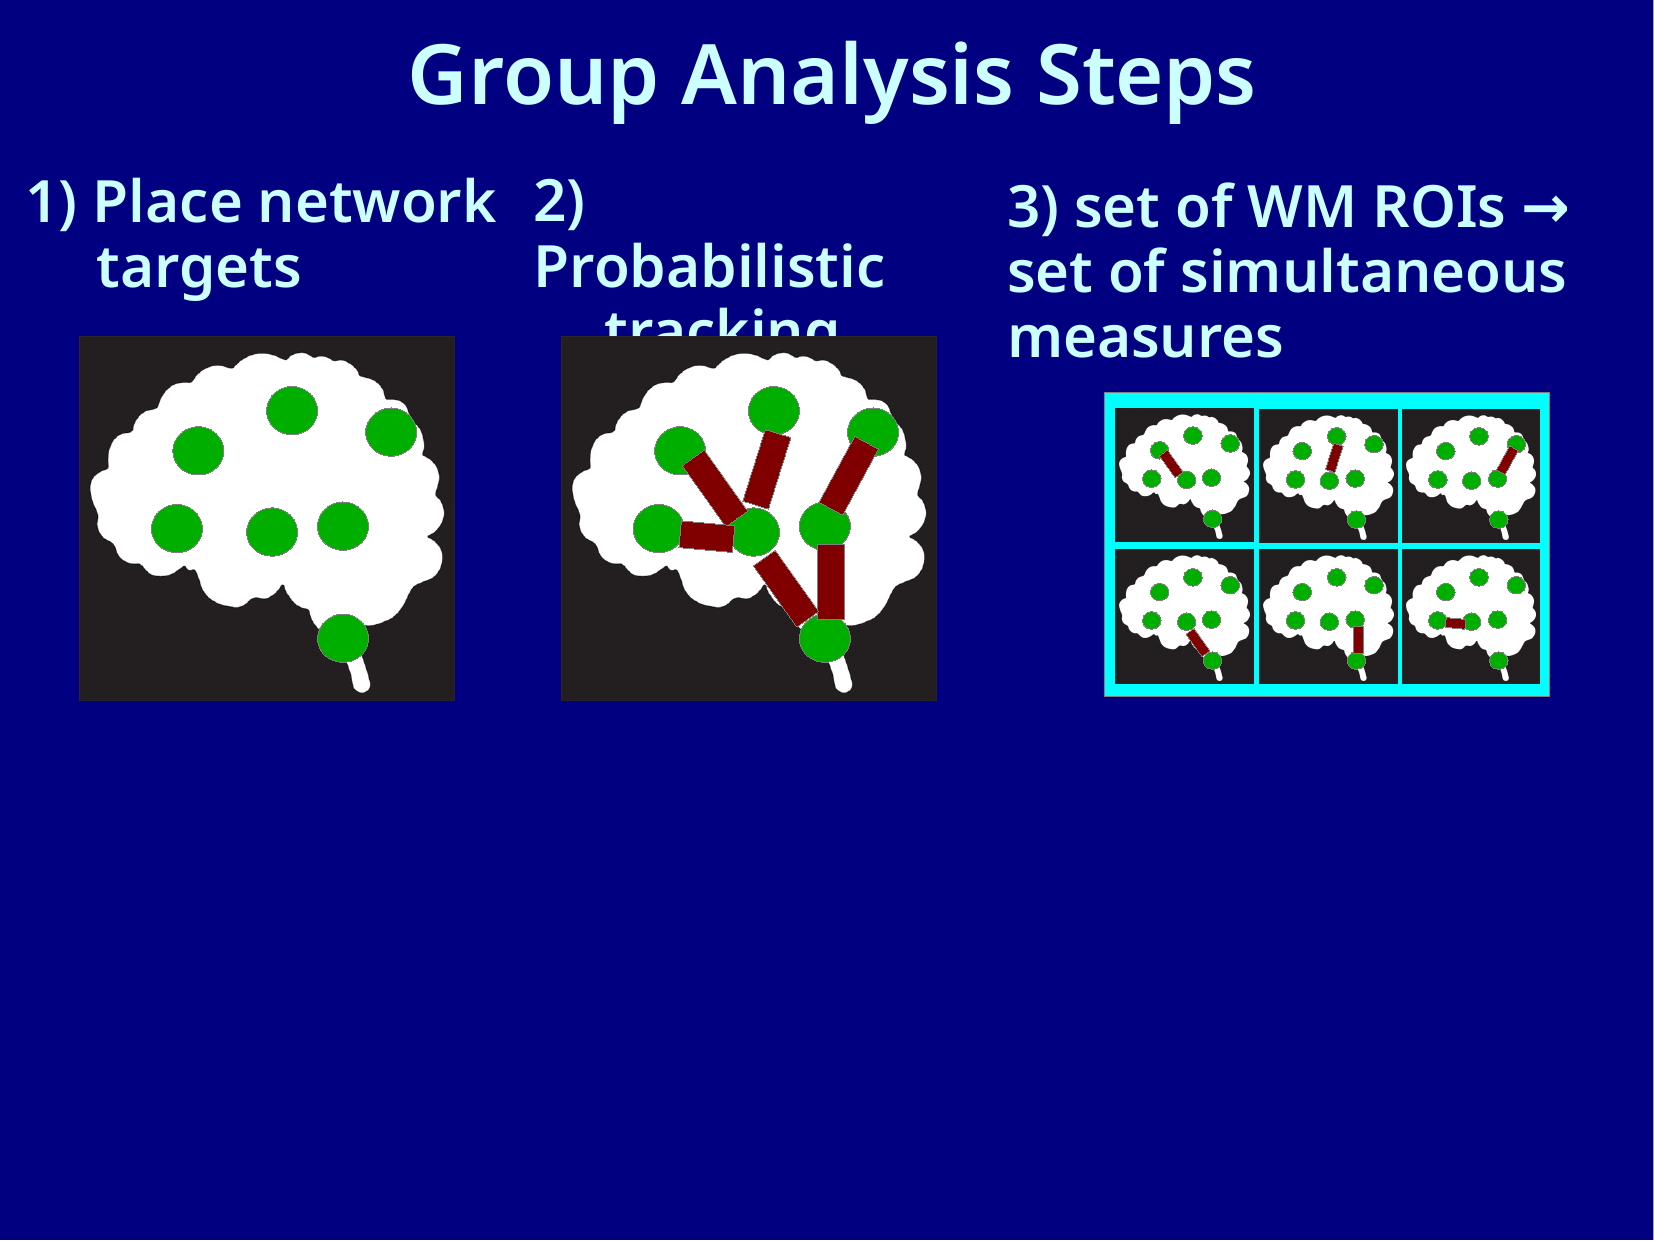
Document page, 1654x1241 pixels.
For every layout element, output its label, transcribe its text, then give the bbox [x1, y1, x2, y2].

text_box [1104, 392, 1550, 697]
picture [79, 336, 455, 701]
text_box [246, 507, 298, 557]
picture [1115, 408, 1254, 542]
title Group Analysis Steps [0, 5, 1654, 142]
picture [1402, 549, 1540, 684]
text_box [365, 407, 417, 457]
text_box [266, 386, 318, 435]
text_box [317, 614, 369, 663]
text_box 3) set of WM ROIs → set of simultaneous measures [992, 165, 1654, 324]
picture [1402, 409, 1540, 543]
picture [1115, 549, 1254, 684]
text_box [633, 386, 899, 663]
text_box [317, 501, 369, 551]
picture [561, 336, 937, 701]
picture [1259, 549, 1398, 684]
text_box [151, 504, 203, 553]
text_box 1) Place network targets [10, 159, 518, 226]
text_box 2) Probabilistic tracking [518, 159, 960, 337]
picture [1259, 409, 1398, 543]
text_box [172, 426, 224, 475]
